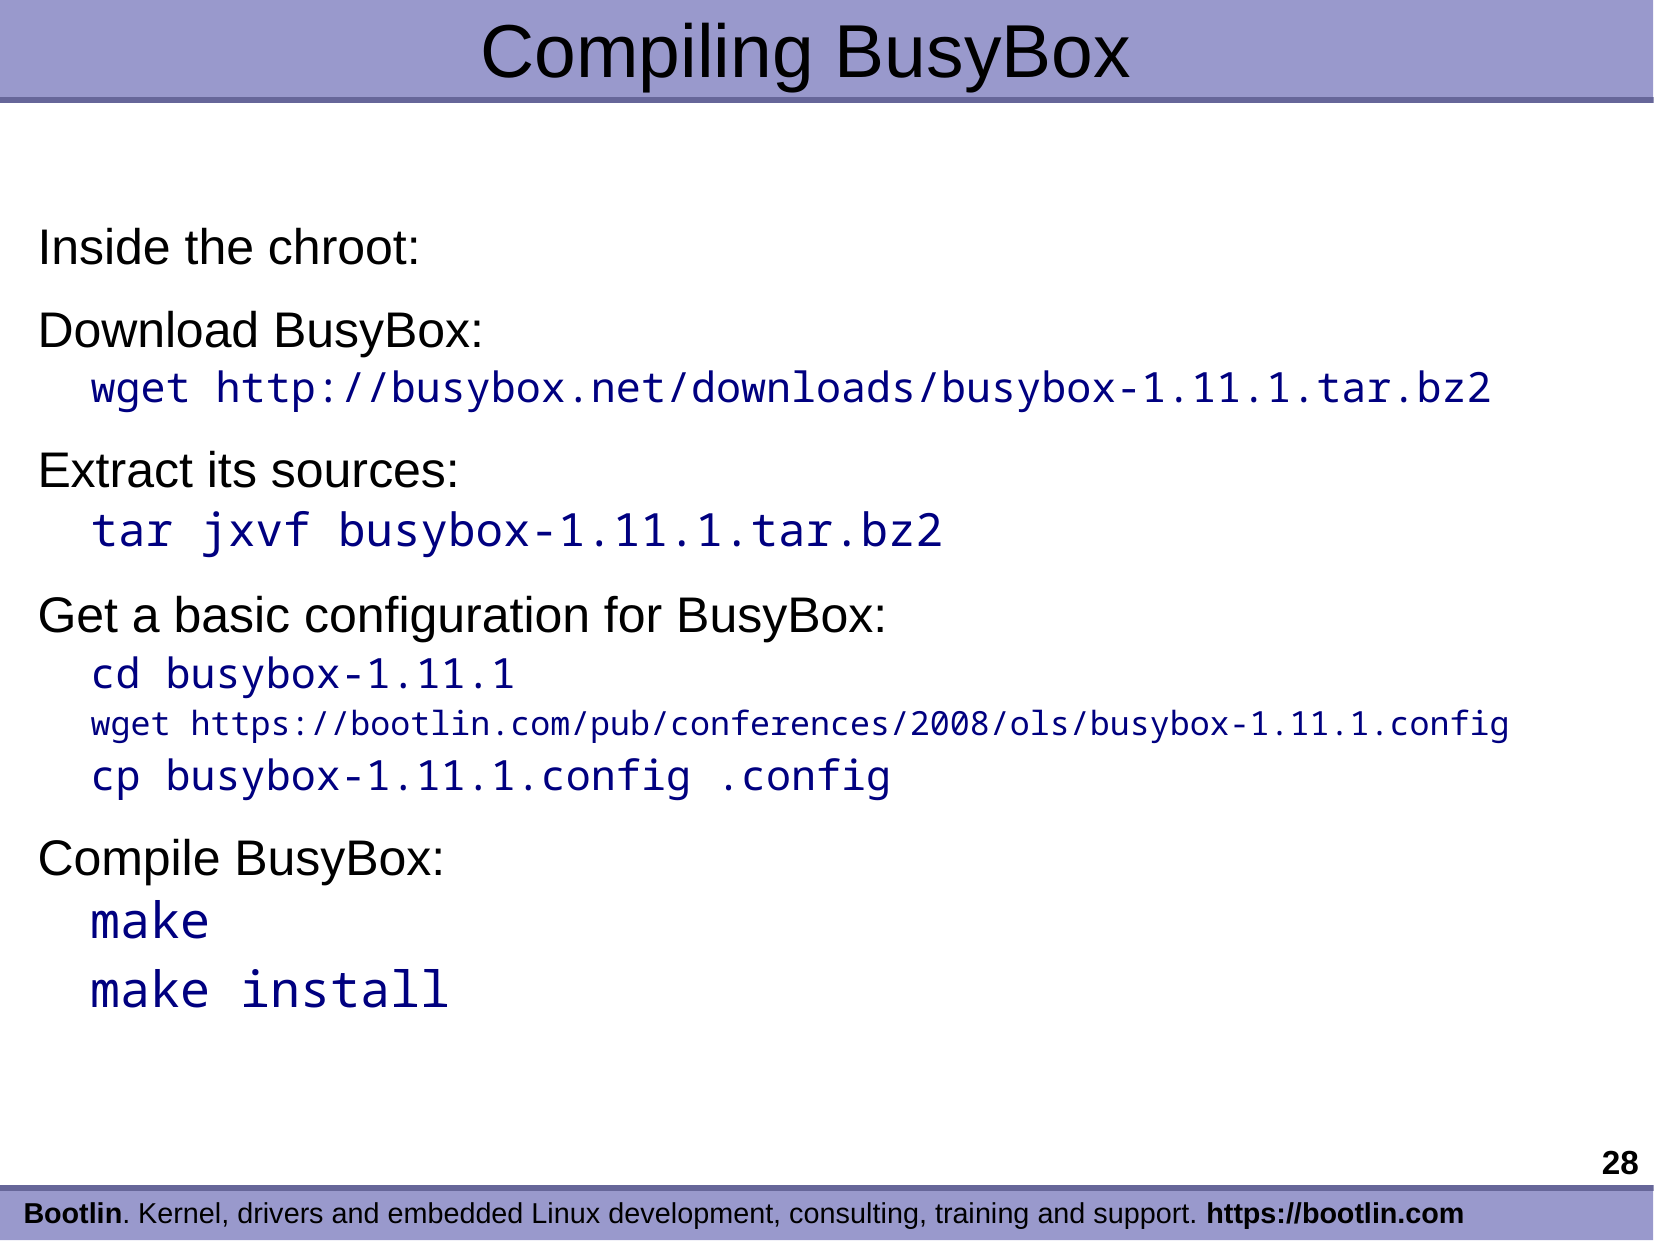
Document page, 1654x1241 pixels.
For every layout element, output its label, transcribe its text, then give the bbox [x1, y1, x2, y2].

list Inside the chroot: Download BusyBox: wget http://busybox.net/downloads/busybox-1.11.1.tar.bz2 Extract its sources: tar jxvf busybox-1.11.1.tar.bz2 Get a basic configuration for BusyBox: cd busybox-1.11.1 wget https://bootlin.com/pub/conferences/2008/ols/busybox-1.11.1.config cp busybox-1.11.1.config .config Compile BusyBox: make make install [19, 219, 1633, 1069]
title Compiling BusyBox [60, 5, 1551, 97]
